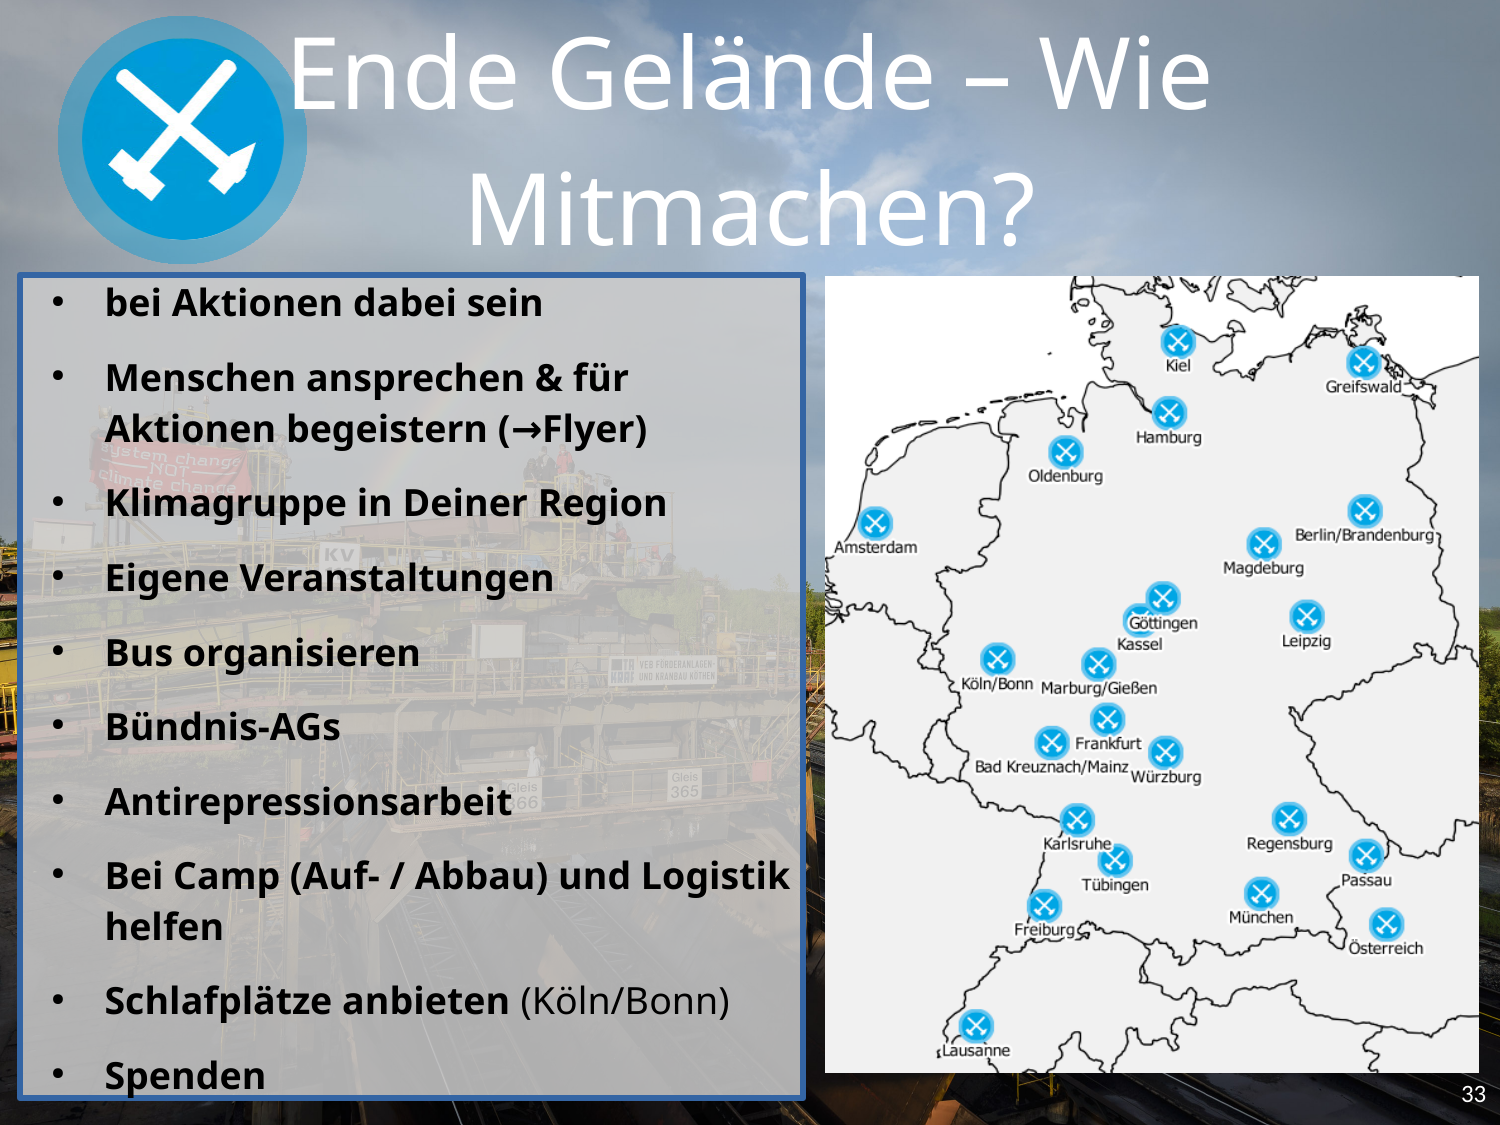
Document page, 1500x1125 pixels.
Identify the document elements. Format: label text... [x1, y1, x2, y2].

list bei Aktionen dabei sein Menschen ansprechen & für Aktionen begeistern (→Flyer) Klimagruppe in Deiner Region Eigene Veranstaltungen Bus organisieren Bündnis-AGs Antirepressionsarbeit Bei Camp (Auf- / Abbau) und Logistik helfen Schlafplätze anbieten (Köln/Bonn) Spenden Und was Dir sonst noch einfällt! [19, 274, 804, 1099]
picture [0, 0, 1500, 1125]
title Ende Gelände – Wie Mitmachen? [242, 4, 1258, 273]
